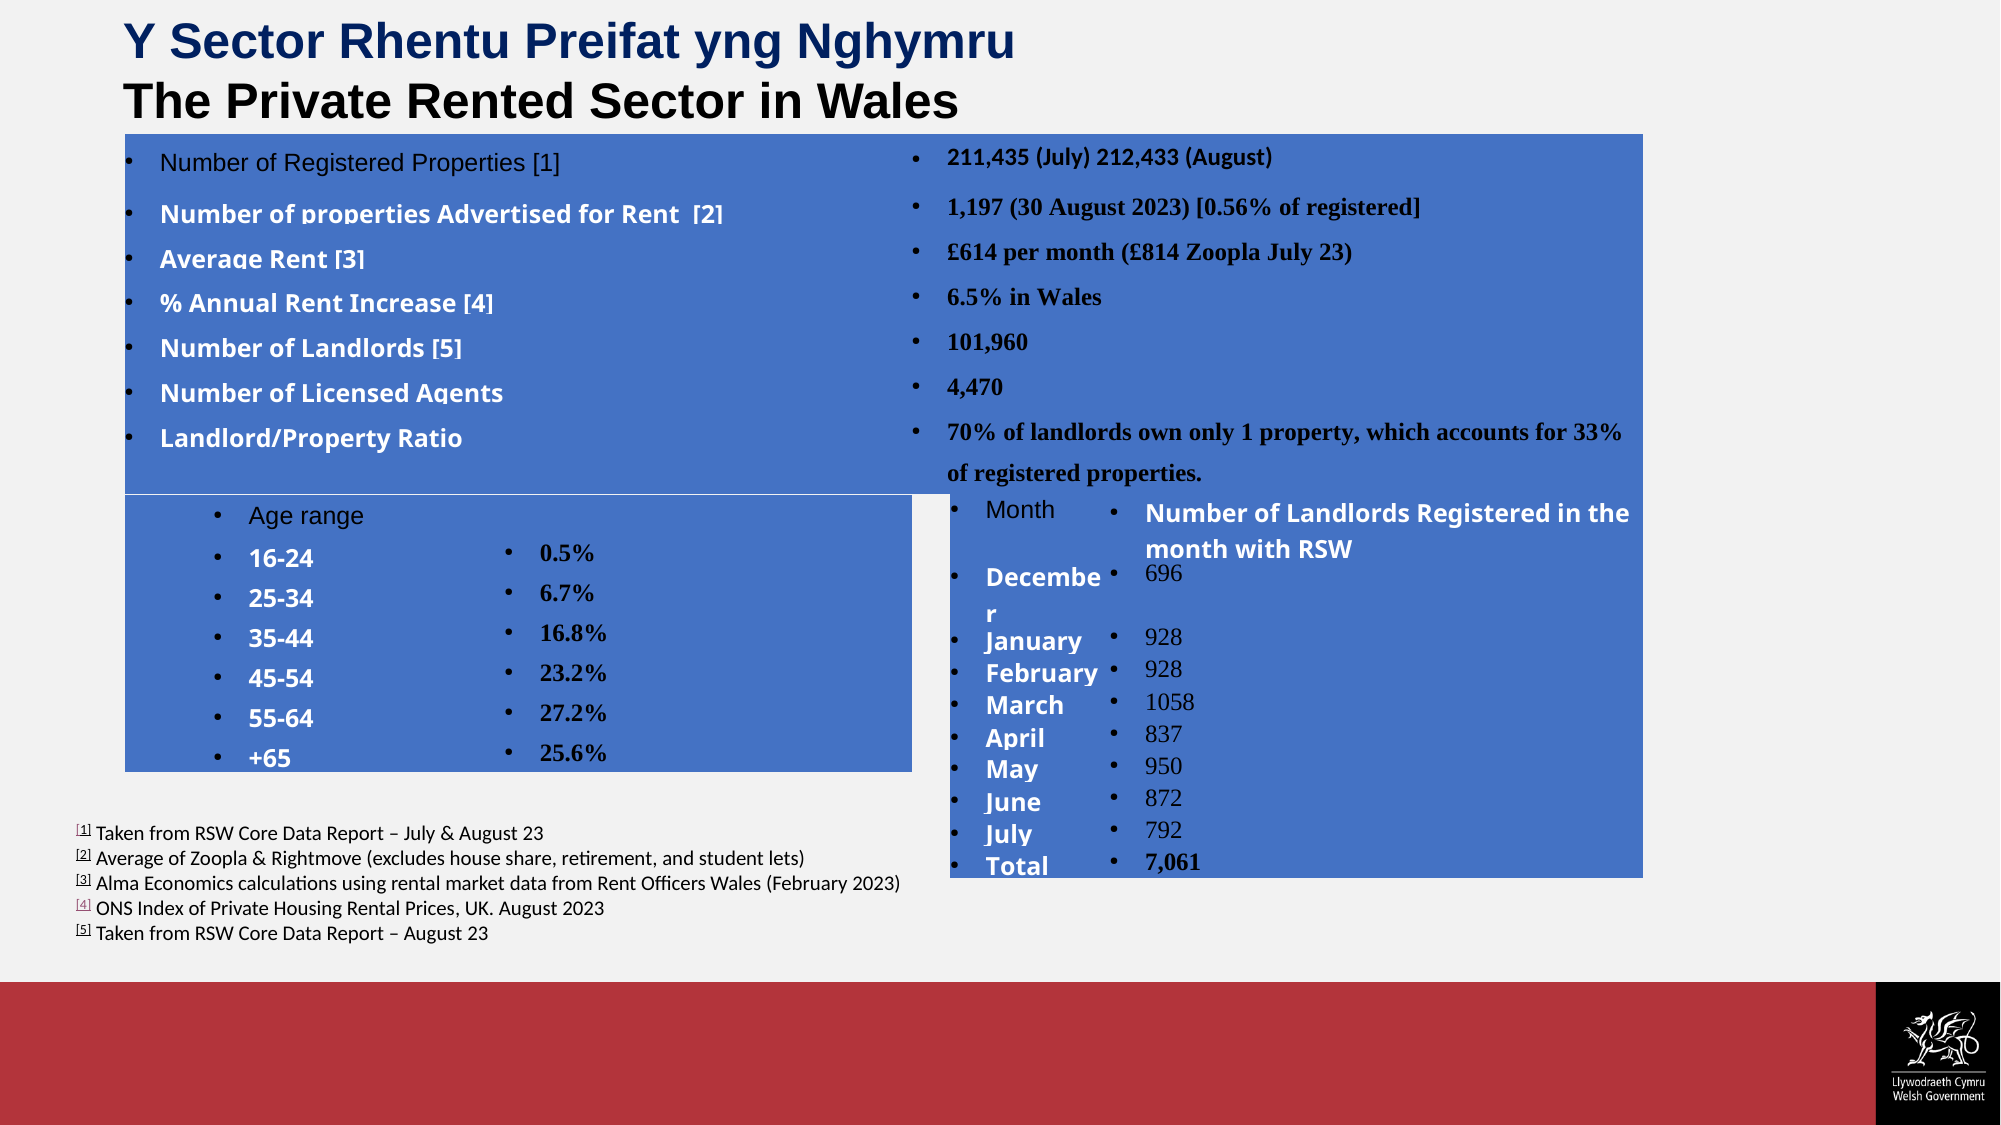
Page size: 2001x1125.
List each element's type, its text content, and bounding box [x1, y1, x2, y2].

table_cell 25-34 [125, 572, 416, 612]
table_cell 792 [1110, 814, 1643, 846]
table_cell Average Rent [3] [125, 224, 912, 269]
table_cell May [950, 750, 1110, 782]
picture [1875, 982, 2000, 1125]
table_cell 7,061 [1110, 846, 1643, 878]
table_cell 0.5% [416, 532, 912, 572]
table_cell +65 [125, 732, 416, 772]
table_cell 101,960 [912, 314, 1643, 359]
table_cell Landlord/Property Ratio [125, 404, 912, 494]
table_header Age range [125, 495, 912, 532]
table_cell 23.2% [416, 652, 912, 692]
table_cell February [950, 654, 1110, 686]
table_cell 872 [1110, 782, 1643, 814]
text_box [0, 983, 1875, 1125]
table_cell 1,197 (30 August 2023) [0.56% of registered] [912, 179, 1643, 224]
table_cell Number of Licensed Agents [125, 359, 912, 404]
table_cell 837 [1110, 718, 1643, 750]
table_cell 27.2% [416, 692, 912, 732]
table_cell 928 [1110, 654, 1643, 686]
table_header Number of Registered Properties [1] [125, 138, 912, 179]
table_cell December [950, 558, 1110, 622]
table_cell 696 [1110, 558, 1643, 622]
table_cell March [950, 686, 1110, 718]
table_cell 70% of landlords own only 1 property, which accounts for 33% of registered properties. [912, 404, 1643, 494]
table_cell June [950, 782, 1110, 814]
table_cell £614 per month (£814 Zoopla July 23) [912, 224, 1643, 269]
table_cell Total [950, 846, 1110, 878]
table_cell January [950, 622, 1110, 654]
table_cell 35-44 [125, 612, 416, 652]
table_cell 928 [1110, 622, 1643, 654]
table_cell July [950, 814, 1110, 846]
table_cell 6.7% [416, 572, 912, 612]
table_cell 45-54 [125, 652, 416, 692]
table_cell 25.6% [416, 732, 912, 772]
table_header Number of Landlords Registered in the month with RSW [1110, 494, 1643, 558]
table_cell 6.5% in Wales [912, 269, 1643, 314]
text_box Y Sector Rhentu Preifat yng Nghymru The Private Rented Sector in Wales [107, 1, 1055, 138]
table_cell 55-64 [125, 692, 416, 732]
table_header Month [950, 494, 1110, 558]
table_cell 4,470 [912, 359, 1643, 404]
table_cell % Annual Rent Increase [4] [125, 269, 912, 314]
text_box [1] Taken from RSW Core Data Report – July & August 23 [2] Average of Zoopla & Rightmove (excludes house share, retirement, and student lets) [3] Alma Economics calculations using rental market data from Rent Officers Wales (February 2023) [4] ONS Index of Private Housing Rental Prices, UK. August 2023 [5] Taken from RSW Core Data Report – August 23 [61, 812, 981, 952]
table_cell April [950, 718, 1110, 750]
table_cell 950 [1110, 750, 1643, 782]
table_cell Number of Landlords [5] [125, 314, 912, 359]
table_cell 16-24 [125, 532, 416, 572]
table_header 211,435 (July) 212,433 (August) [912, 134, 1643, 179]
table_cell 1058 [1110, 686, 1643, 718]
table_cell 16.8% [416, 612, 912, 652]
table_cell Number of properties Advertised for Rent [2] [125, 179, 912, 224]
